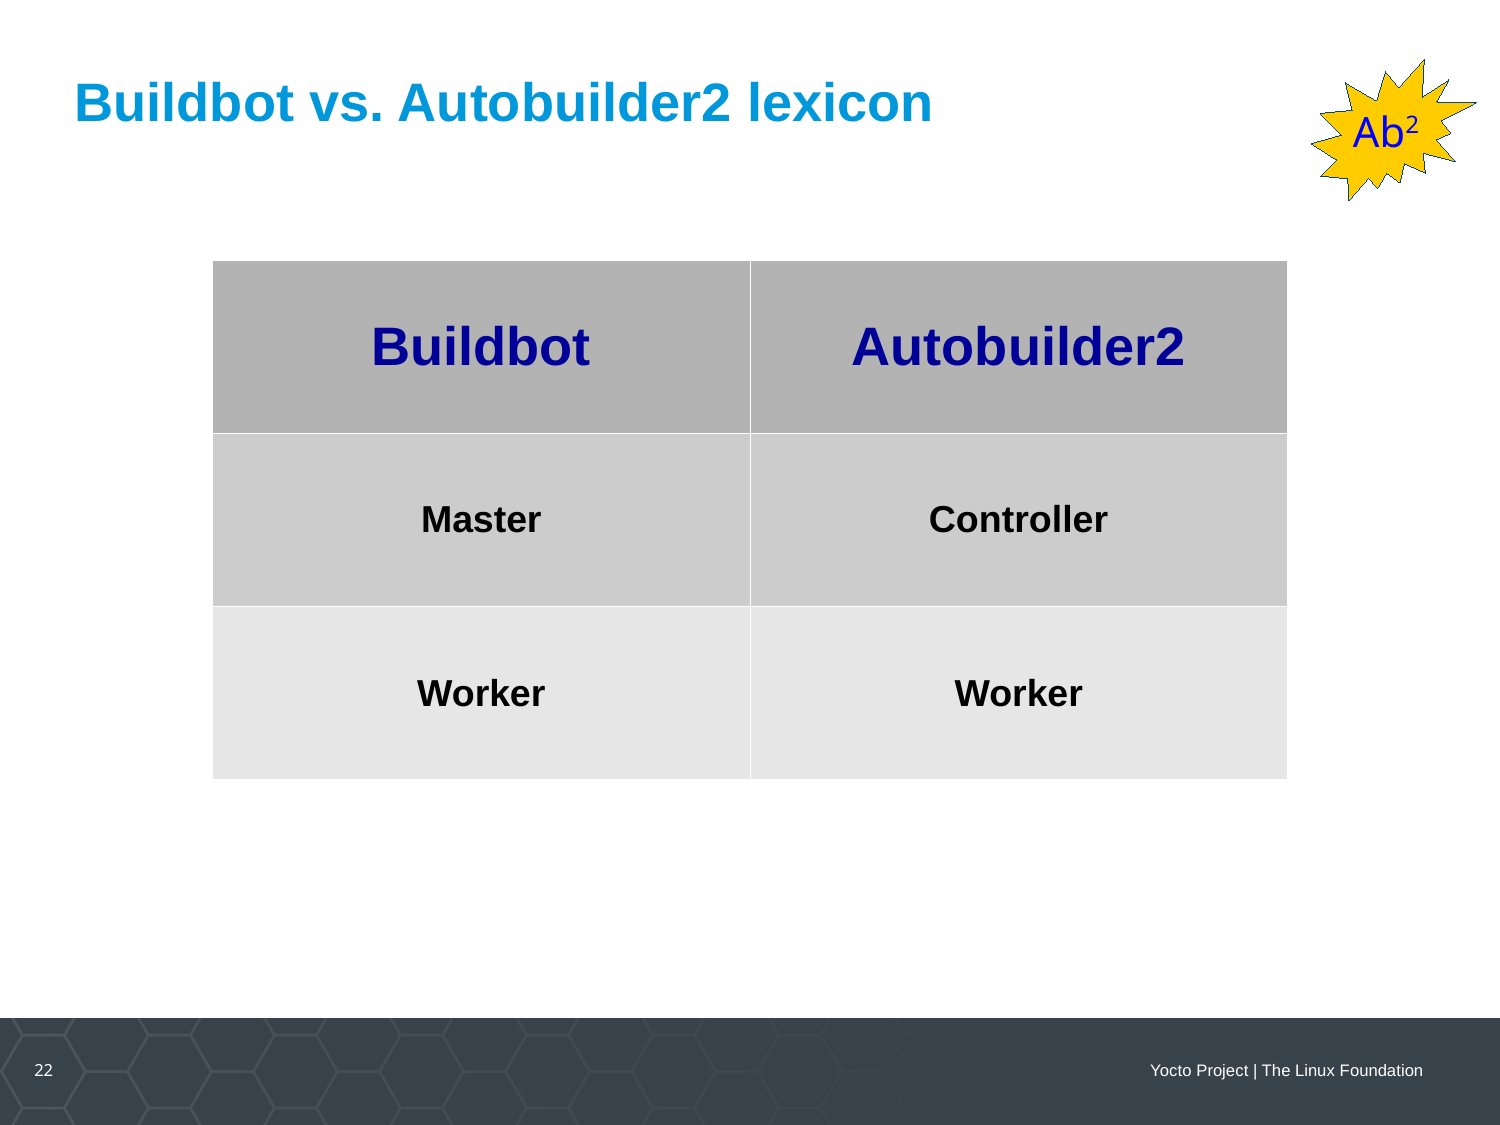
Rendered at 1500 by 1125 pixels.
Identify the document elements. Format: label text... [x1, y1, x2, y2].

table_cell Worker [213, 607, 750, 779]
picture [0, 0, 1500, 1125]
table_header Buildbot [213, 261, 750, 433]
table_cell Worker [751, 607, 1287, 779]
table_header Autobuilder2 [751, 261, 1287, 433]
table_cell Master [213, 434, 750, 606]
text_box Ab2 [1311, 59, 1477, 201]
text_box Buildbot vs. Autobuilder2 lexicon [74, 67, 1424, 213]
table_cell Controller [751, 434, 1287, 606]
